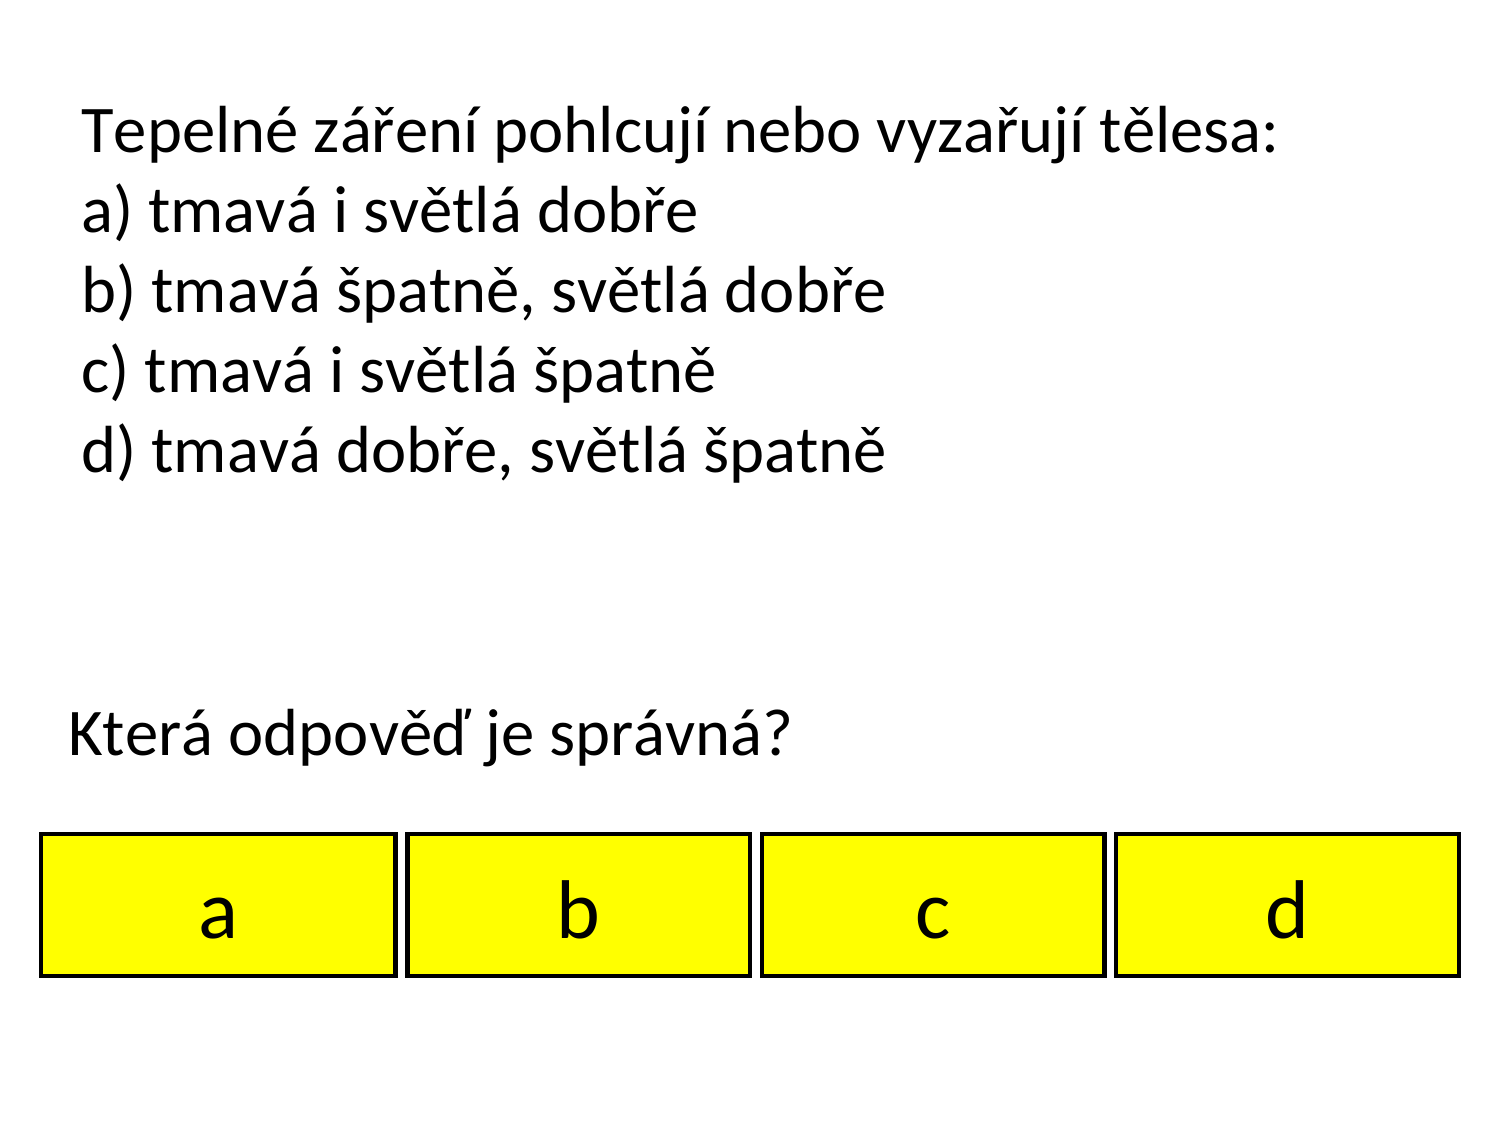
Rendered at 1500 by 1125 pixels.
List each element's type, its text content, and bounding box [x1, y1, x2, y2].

text_box a [41, 834, 396, 977]
text_box d [1116, 834, 1459, 977]
text_box c [761, 834, 1105, 977]
text_box Která odpověď je správná? [53, 680, 810, 777]
text_box Tepelné záření pohlcují nebo vyzařují tělesa: tmavá i světlá dobře tmavá špatně, světlá dobře tmavá i světlá špatně tmavá dobře, světlá špatně [66, 78, 1296, 494]
text_box b [407, 834, 750, 977]
